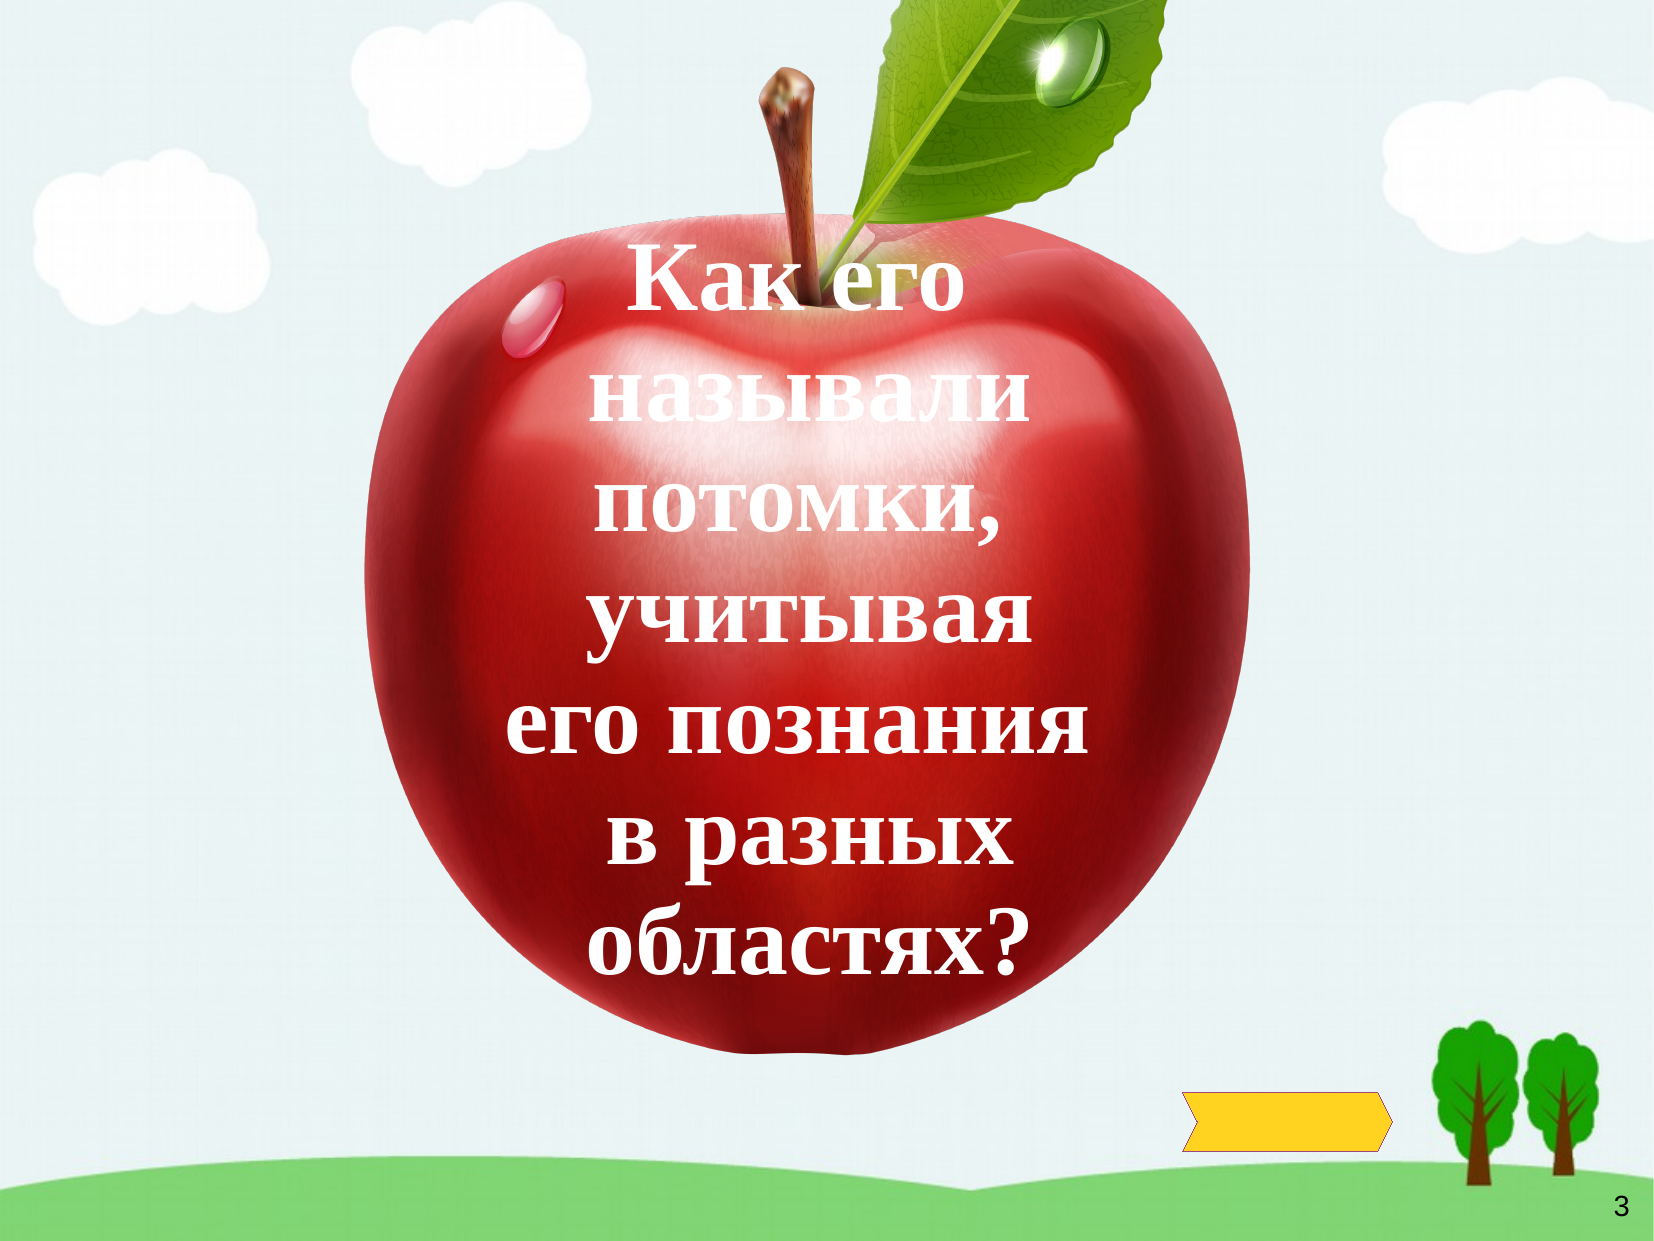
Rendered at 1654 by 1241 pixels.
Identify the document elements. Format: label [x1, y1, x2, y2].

picture [0, 0, 1654, 1241]
text_box [1182, 1092, 1393, 1152]
